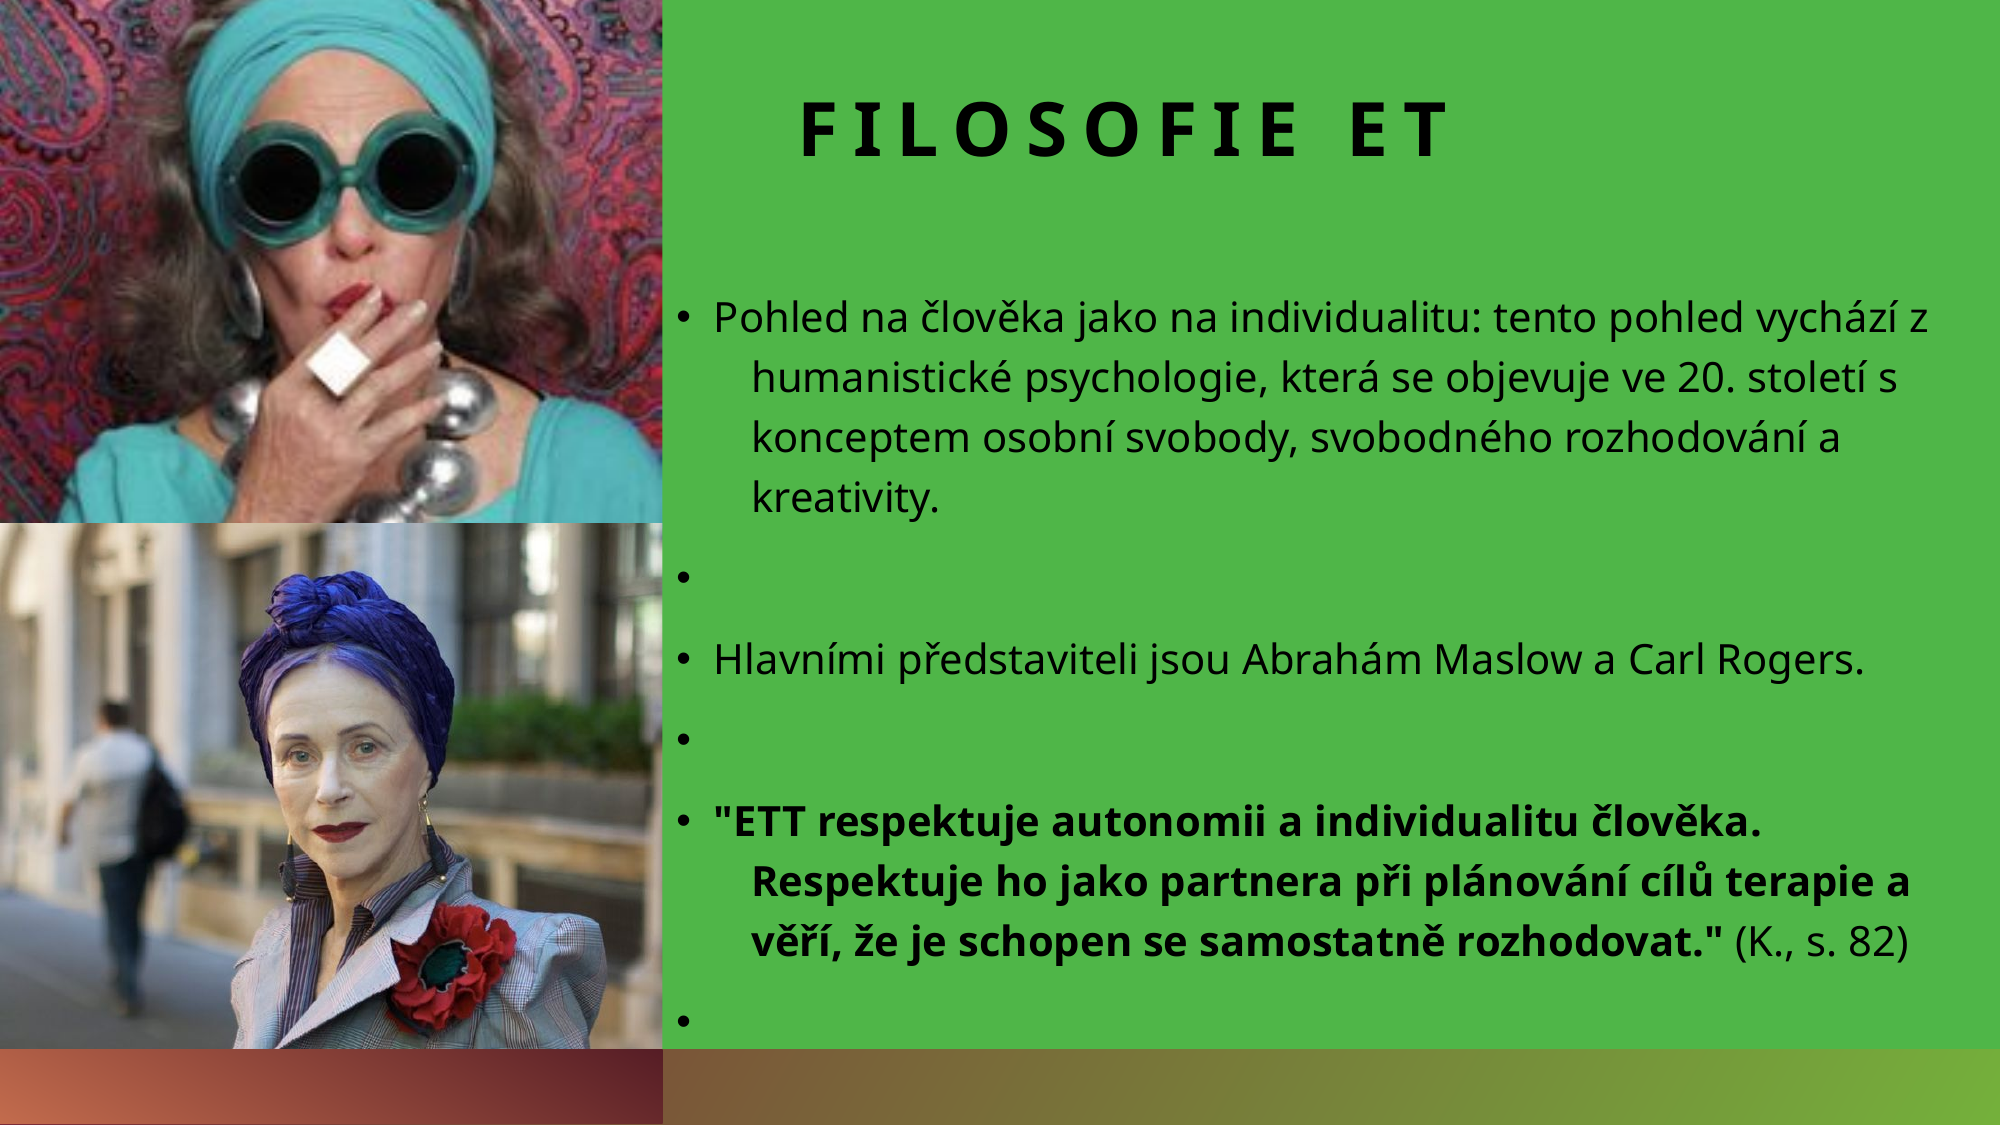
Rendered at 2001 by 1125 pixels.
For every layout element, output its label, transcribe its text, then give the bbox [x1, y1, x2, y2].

text_box [0, 0, 2000, 1125]
picture [0, 0, 663, 1050]
list Pohled na člověka jako na individualitu: tento pohled vychází z humanistické psychologie, která se objevuje ve 20. století s konceptem osobní svobody, svobodného rozhodování a kreativity. Hlavními představiteli jsou Abrahám Maslow a Carl Rogers. "ETT respektuje autonomii a individualitu člověka. Respektuje ho jako partnera při plánování cílů terapie a věří, že je schopen se samostatně rozhodovat." (K., s. 82) [676, 281, 1987, 1033]
title Filosofie et [797, 17, 1868, 172]
